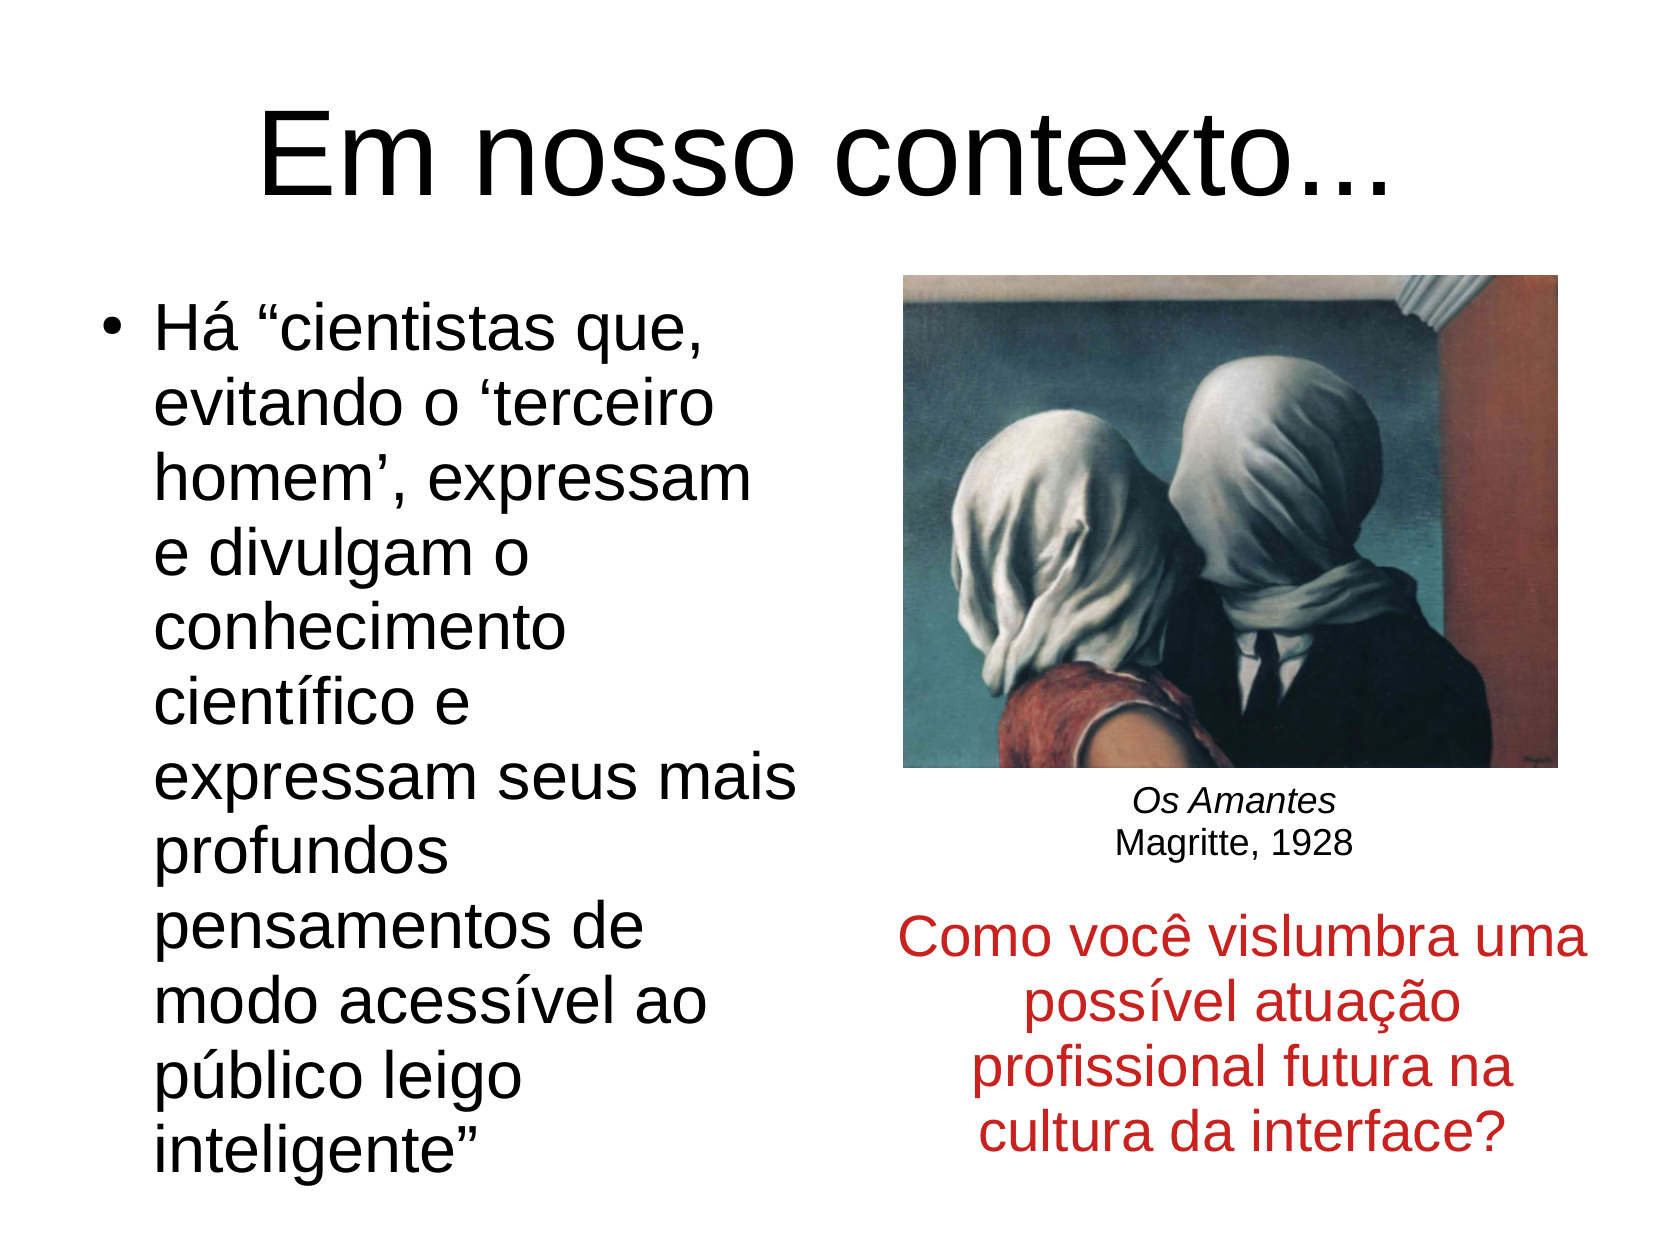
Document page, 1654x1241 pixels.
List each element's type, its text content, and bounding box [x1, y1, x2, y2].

picture [903, 275, 1558, 768]
title Em nosso contexto... [82, 49, 1571, 257]
list Como você vislumbra uma possível atuação profissional futura na cultura da interface? [880, 903, 1607, 1211]
text_box Os Amantes Magritte, 1928 [1027, 800, 1441, 842]
list Há “cientistas que, evitando o ‘terceiro homem’, expressam e divulgam o conhecimento científico e expressam seus mais profundos pensamentos de modo acessível ao público leigo inteligente” [82, 290, 809, 1010]
